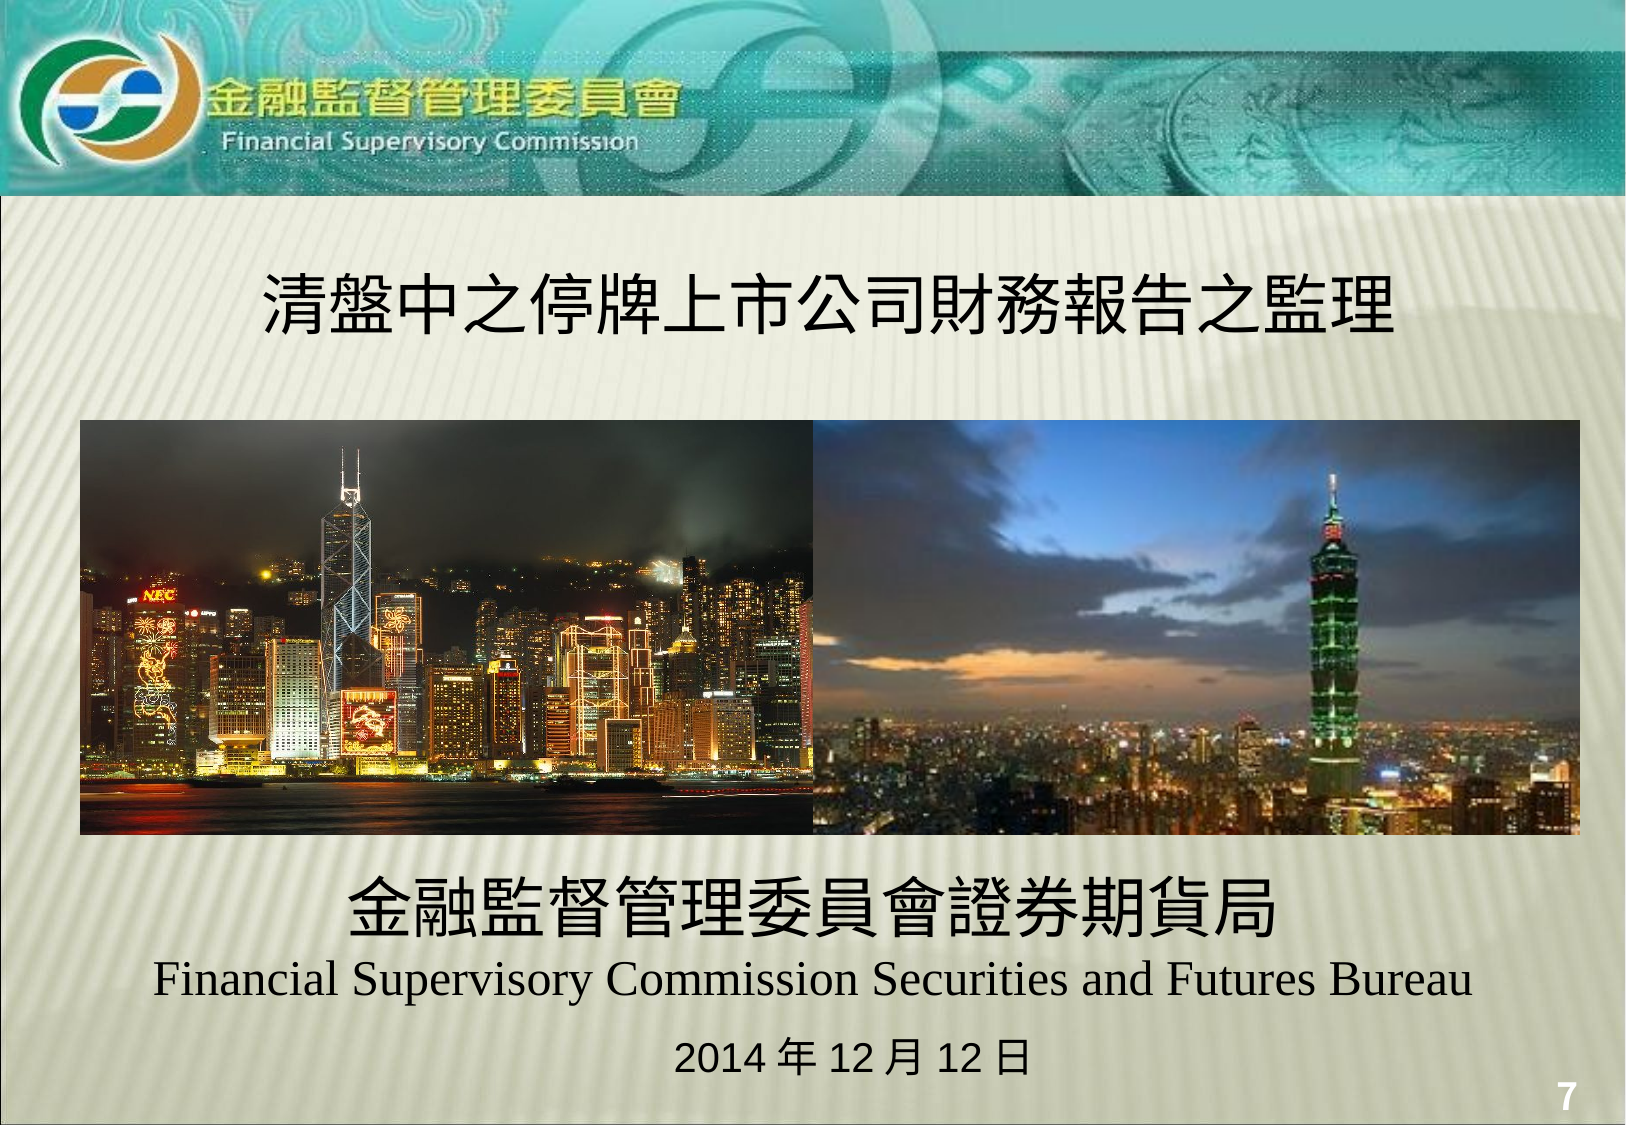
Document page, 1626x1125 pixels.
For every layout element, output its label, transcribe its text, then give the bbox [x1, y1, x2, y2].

text_box 2014年12月12日 [658, 1023, 1050, 1089]
text_box 清盤中之停牌上市公司財務報告之監理 [32, 255, 1626, 431]
text_box 金融監督管理委員會證券期貨局 Financial Supervisory Commission Securities and Futures Bureau [137, 857, 1490, 1014]
picture [0, 0, 1626, 1125]
